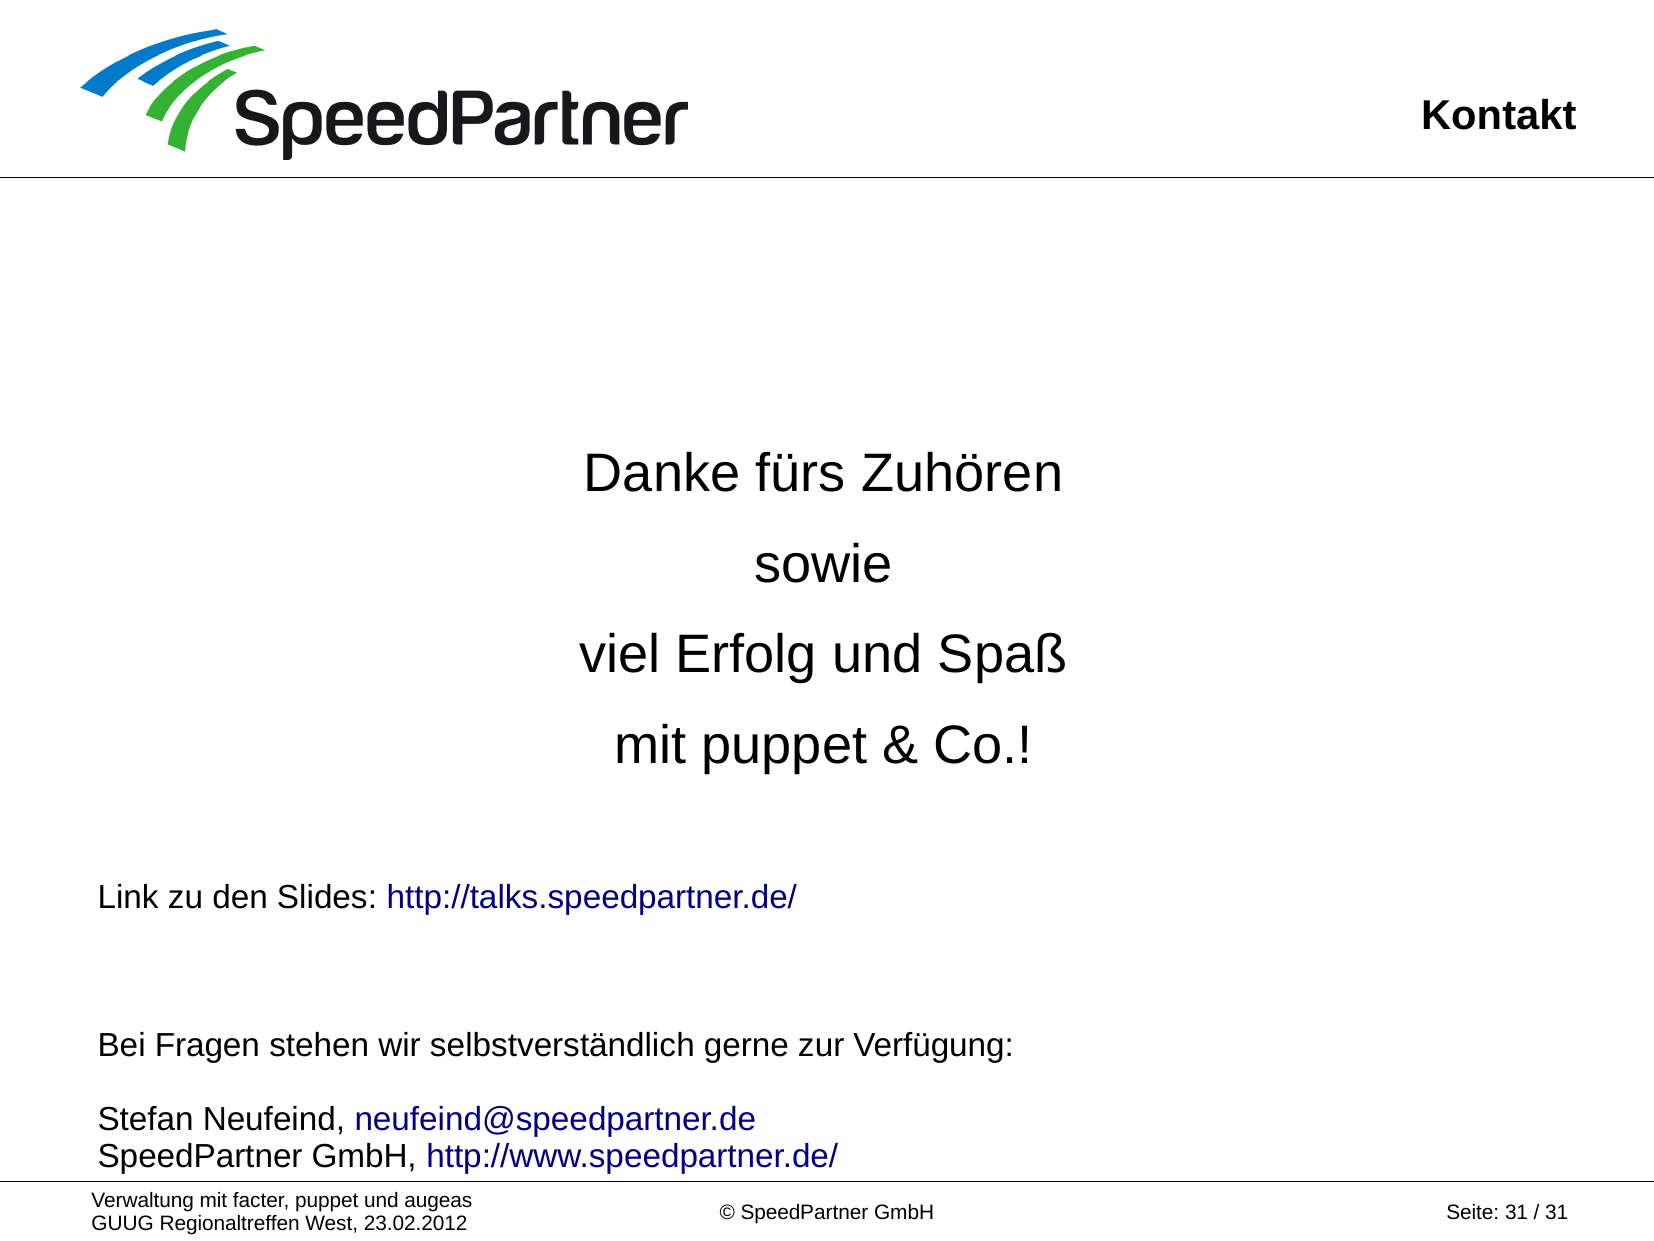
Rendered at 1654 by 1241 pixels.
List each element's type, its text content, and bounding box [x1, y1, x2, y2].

title Kontakt [602, 70, 1577, 160]
text_box Danke fürs Zuhören sowie viel Erfolg und Spaß mit puppet & Co.! Link zu den Slides: http://talks.speedpartner.de/ Bei Fragen stehen wir selbstverständlich gerne zur Verfügung: Stefan Neufeind, neufeind@speedpartner.de SpeedPartner GmbH, http://www.speedpartner.de/ [82, 253, 1565, 1183]
picture [80, 29, 688, 160]
